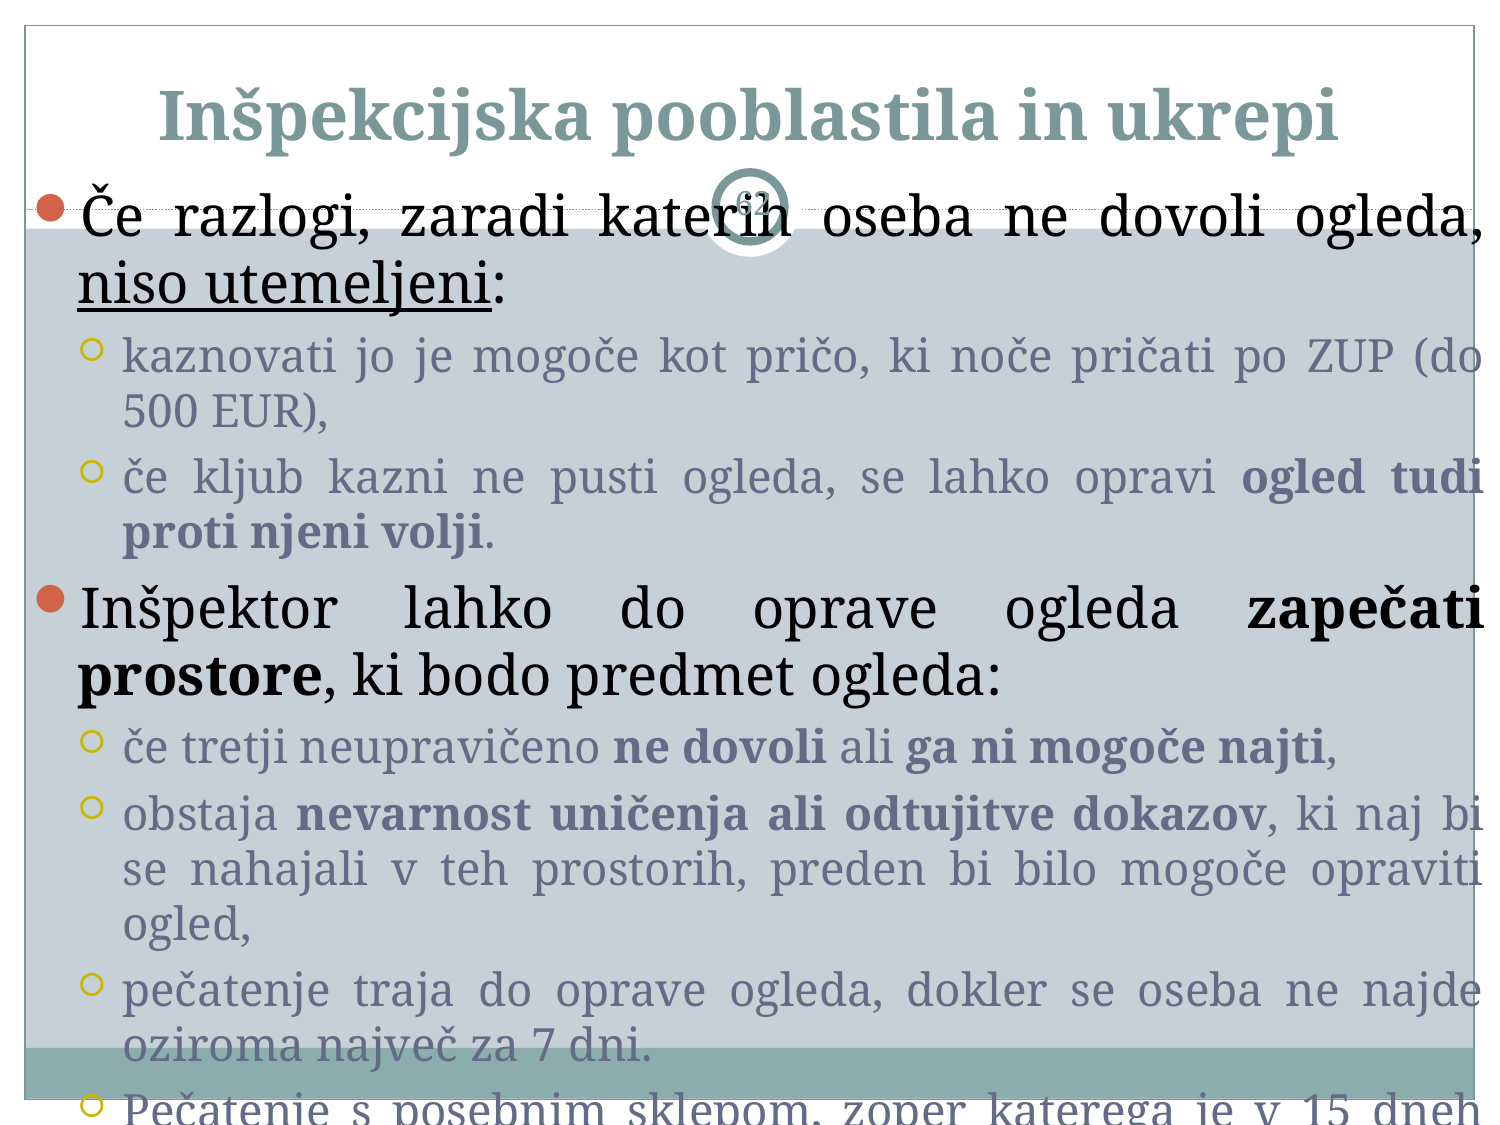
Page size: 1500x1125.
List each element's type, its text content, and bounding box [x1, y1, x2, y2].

title Inšpekcijska pooblastila in ukrepi [49, 37, 1450, 162]
list Če razlogi, zaradi katerih oseba ne dovoli ogleda, niso utemeljeni: kaznovati jo je mogoče kot pričo, ki noče pričati po ZUP (do 500 EUR), če kljub kazni ne pusti ogleda, se lahko opravi ogled tudi proti njeni volji. Inšpektor lahko do oprave ogleda zapečati prostore, ki bodo predmet ogleda: če tretji neupravičeno ne dovoli ali ga ni mogoče najti, obstaja nevarnost uničenja ali odtujitve dokazov, ki naj bi se nahajali v teh prostorih, preden bi bilo mogoče opraviti ogled, pečatenje traja do oprave ogleda, dokler se oseba ne najde oziroma največ za 7 dni. Pečatenje s posebnim sklepom, zoper katerega je v 15 dneh dopustno vložiti nesupenzivno pritožbo. [17, 172, 1500, 1125]
text_box <number> [715, 168, 791, 241]
